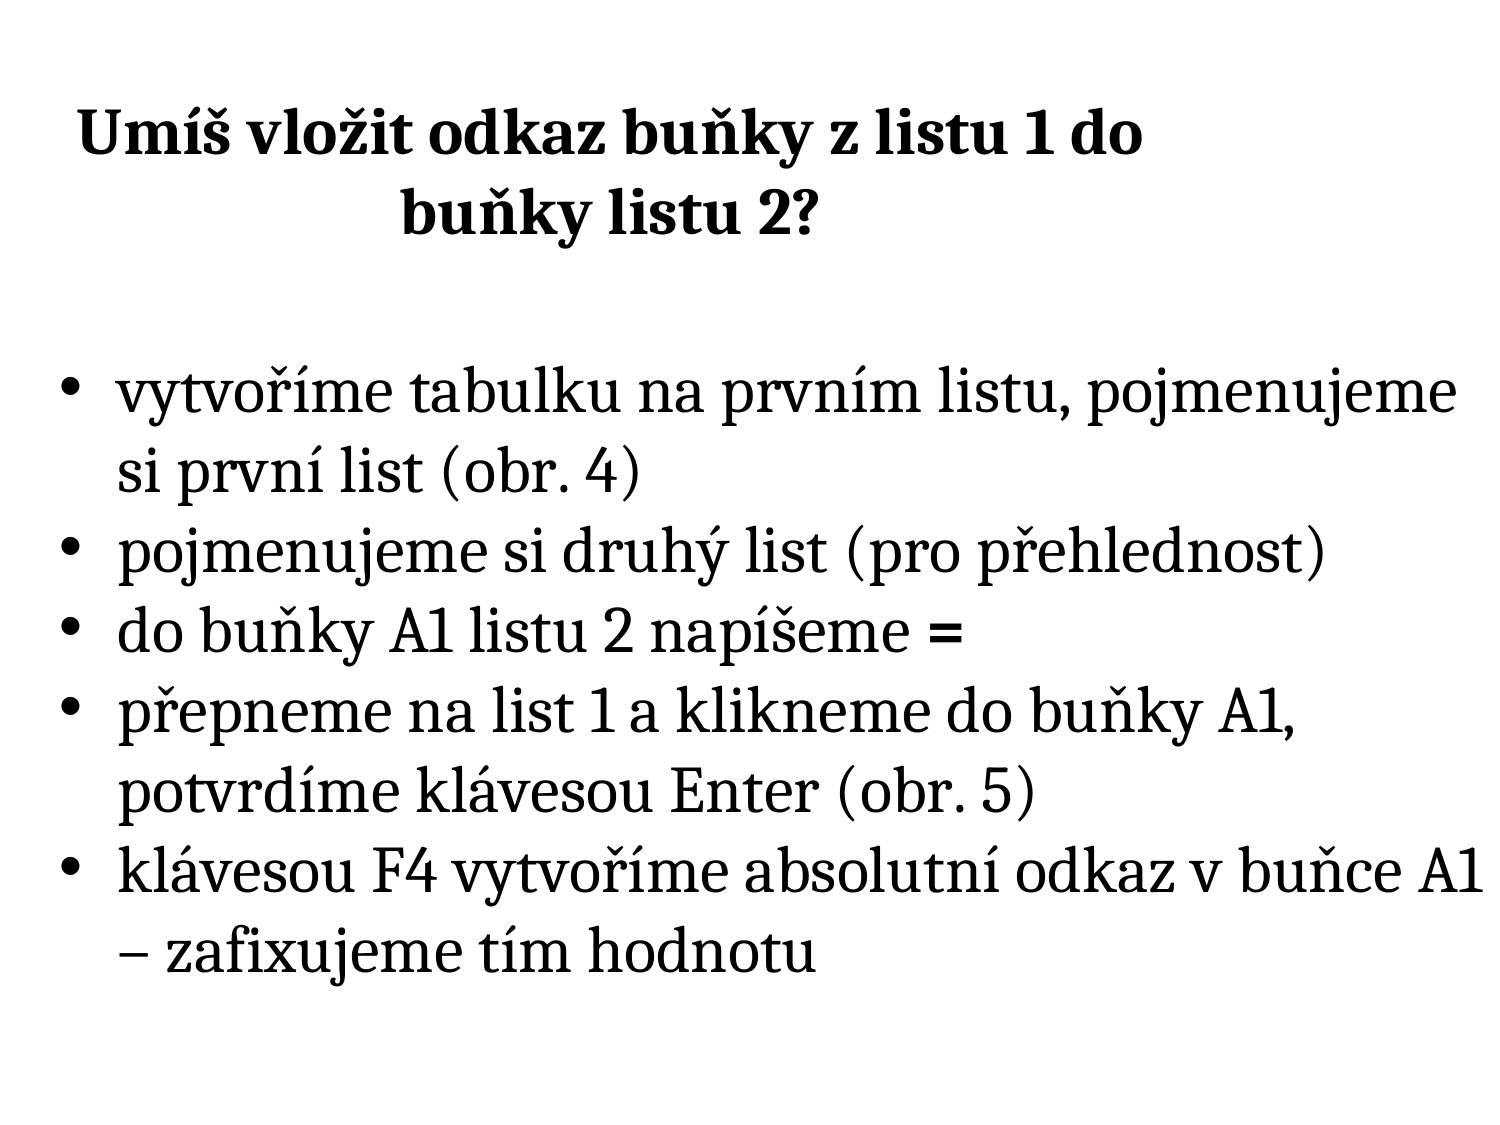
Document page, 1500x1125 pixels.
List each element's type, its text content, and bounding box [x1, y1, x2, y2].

text_box vytvoříme tabulku na prvním listu, pojmenujeme si první list (obr. 4) pojmenujeme si druhý list (pro přehlednost) do buňky A1 listu 2 napíšeme = přepneme na list 1 a klikneme do buňky A1, potvrdíme klávesou Enter (obr. 5) klávesou F4 vytvoříme absolutní odkaz v buňce A1 – zafixujeme tím hodnotu [0, 337, 1500, 994]
title Umíš vložit odkaz buňky z listu 1 do buňky listu 2? [0, 74, 1223, 262]
